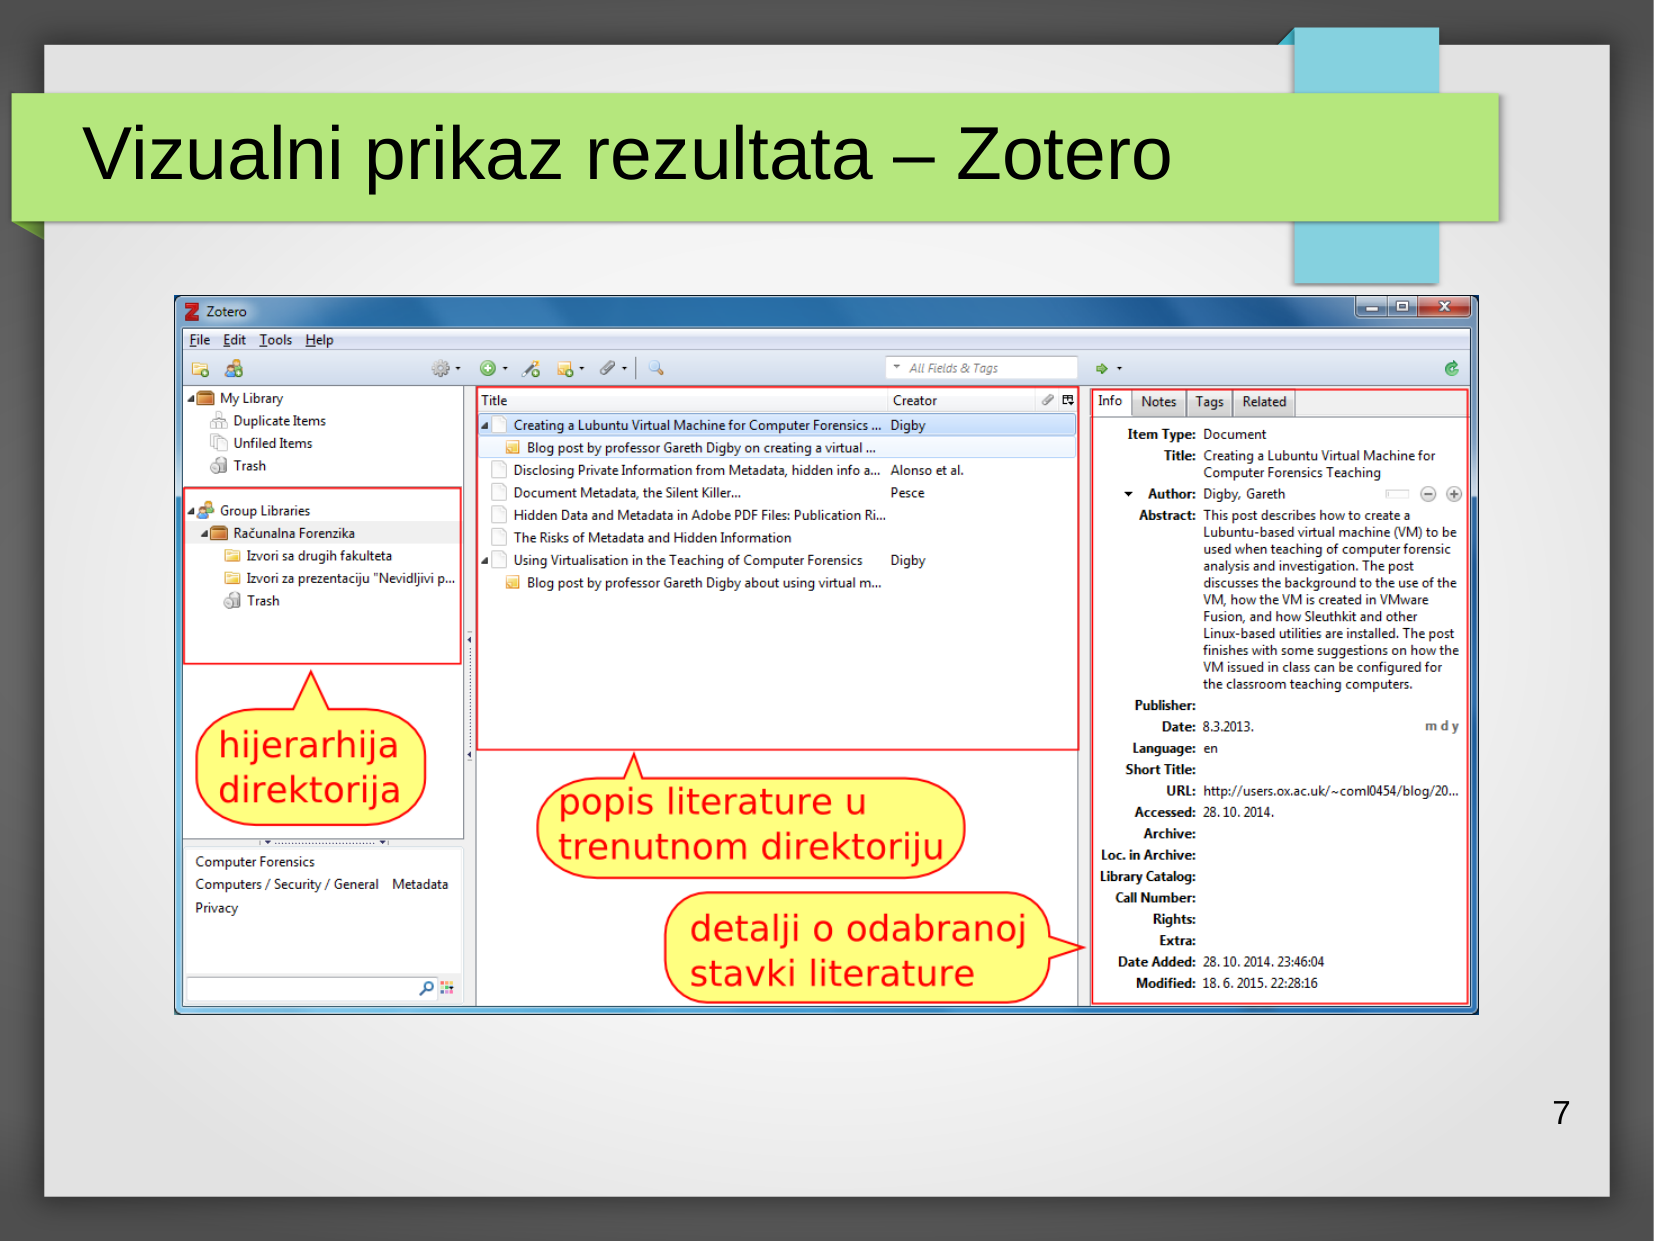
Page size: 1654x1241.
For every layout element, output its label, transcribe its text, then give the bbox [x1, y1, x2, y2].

picture [0, 0, 1654, 1241]
title Vizualni prikaz rezultata – Zotero [82, 94, 1489, 213]
